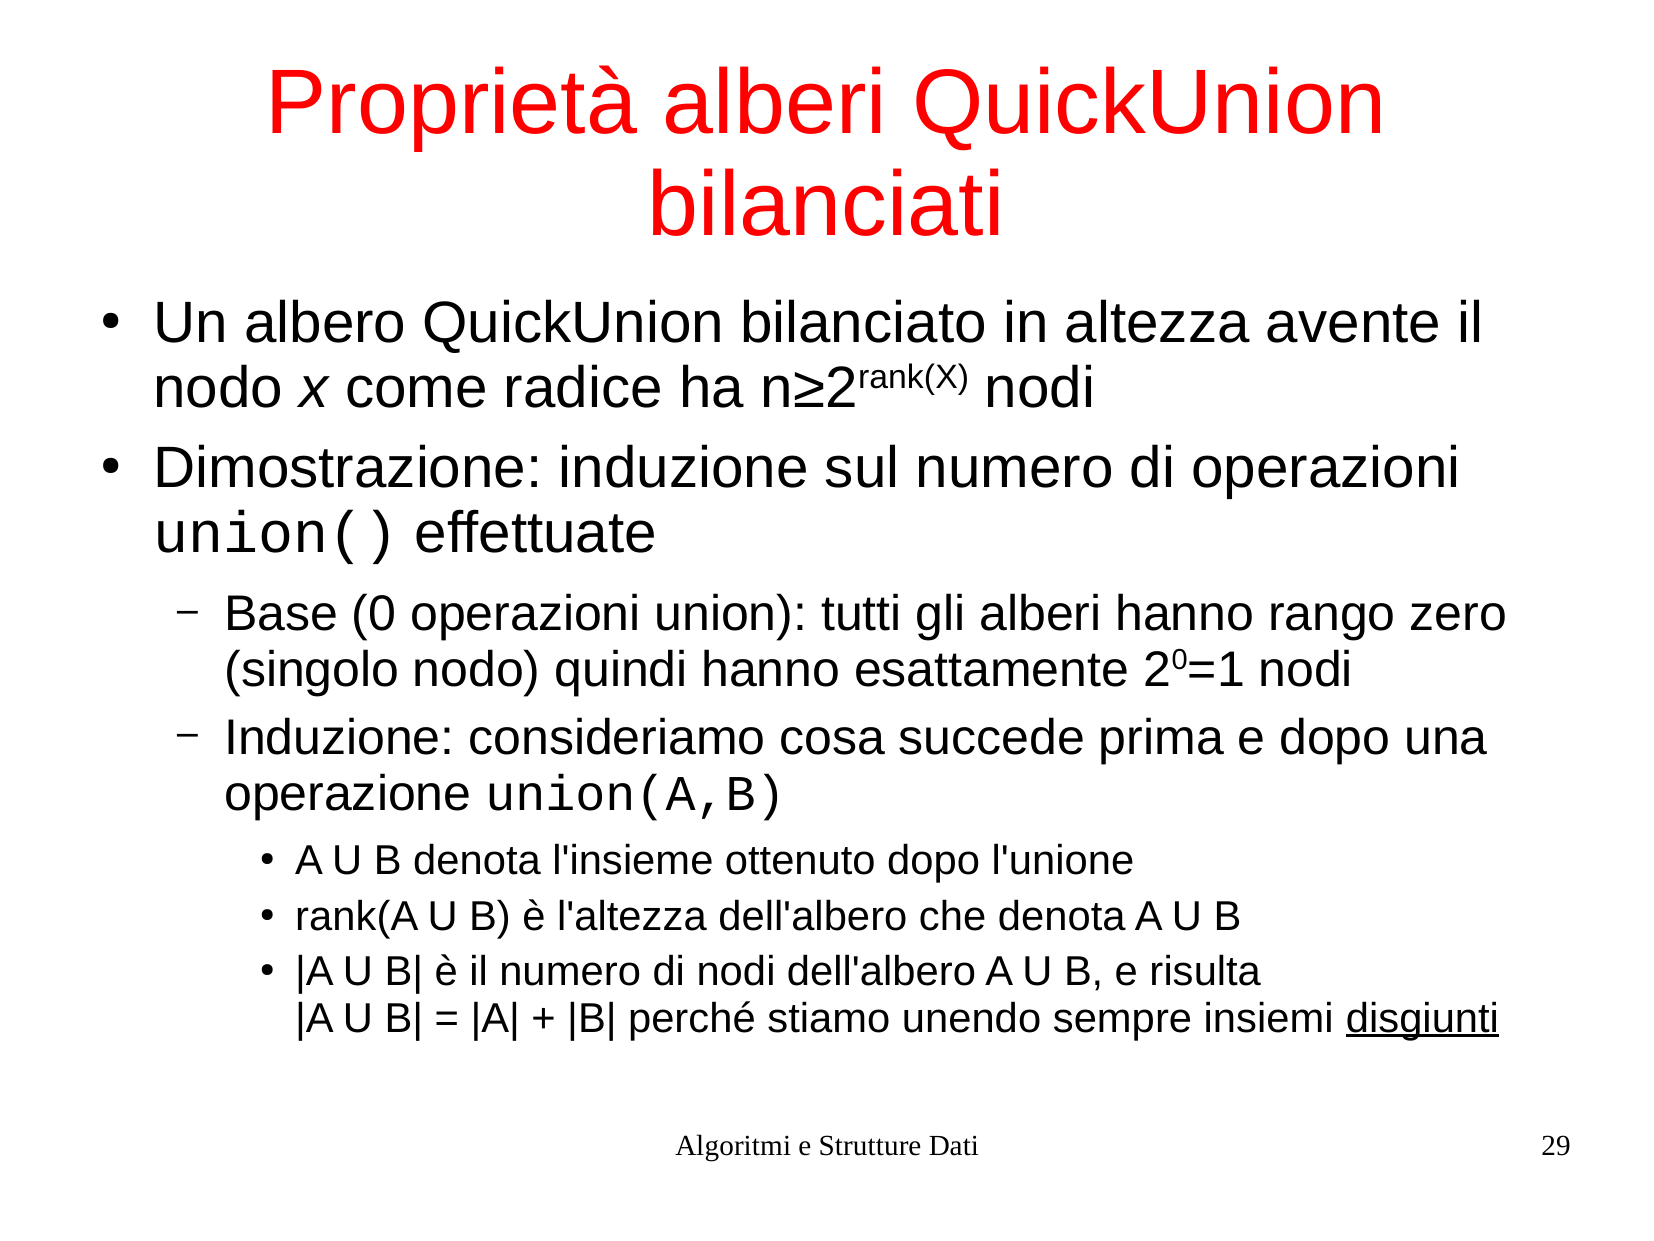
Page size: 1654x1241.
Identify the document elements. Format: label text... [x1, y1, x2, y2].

title Proprietà alberi QuickUnion bilanciati [82, 49, 1571, 257]
list Un albero QuickUnion bilanciato in altezza avente il nodo x come radice ha n≥2rank(X) nodi Dimostrazione: induzione sul numero di operazioni union() effettuate Base (0 operazioni union): tutti gli alberi hanno rango zero (singolo nodo) quindi hanno esattamente 20=1 nodi Induzione: consideriamo cosa succede prima e dopo una operazione union(A,B) A U B denota l'insieme ottenuto dopo l'unione rank(A U B) è l'altezza dell'albero che denota A U B |A U B| è il numero di nodi dell'albero A U B, e risulta |A U B| = |A| + |B| perché stiamo unendo sempre insiemi disgiunti [82, 290, 1571, 1109]
